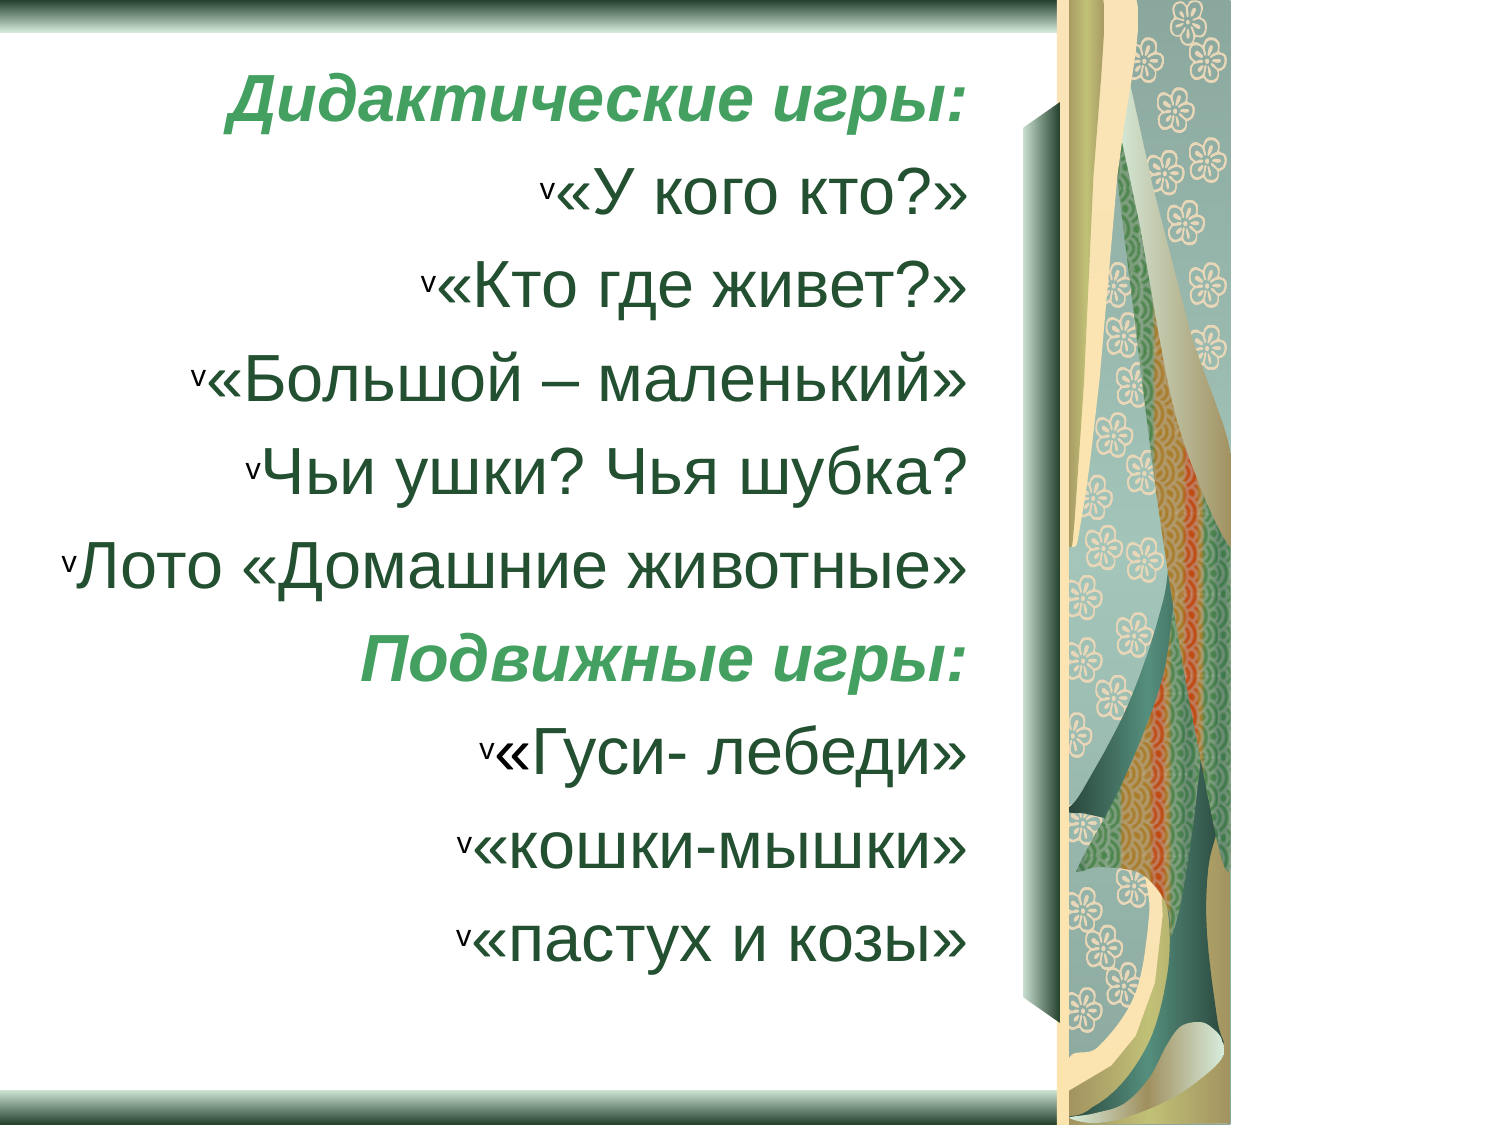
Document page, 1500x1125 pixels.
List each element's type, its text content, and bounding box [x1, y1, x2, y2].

list Дидактические игры: «У кого кто?» «Кто где живет?» «Большой – маленький» Чьи ушки? Чья шубка? Лото «Домашние животные» Подвижные игры: «Гуси- лебеди» «кошки-мышки» «пастух и козы» [46, 46, 1259, 1090]
